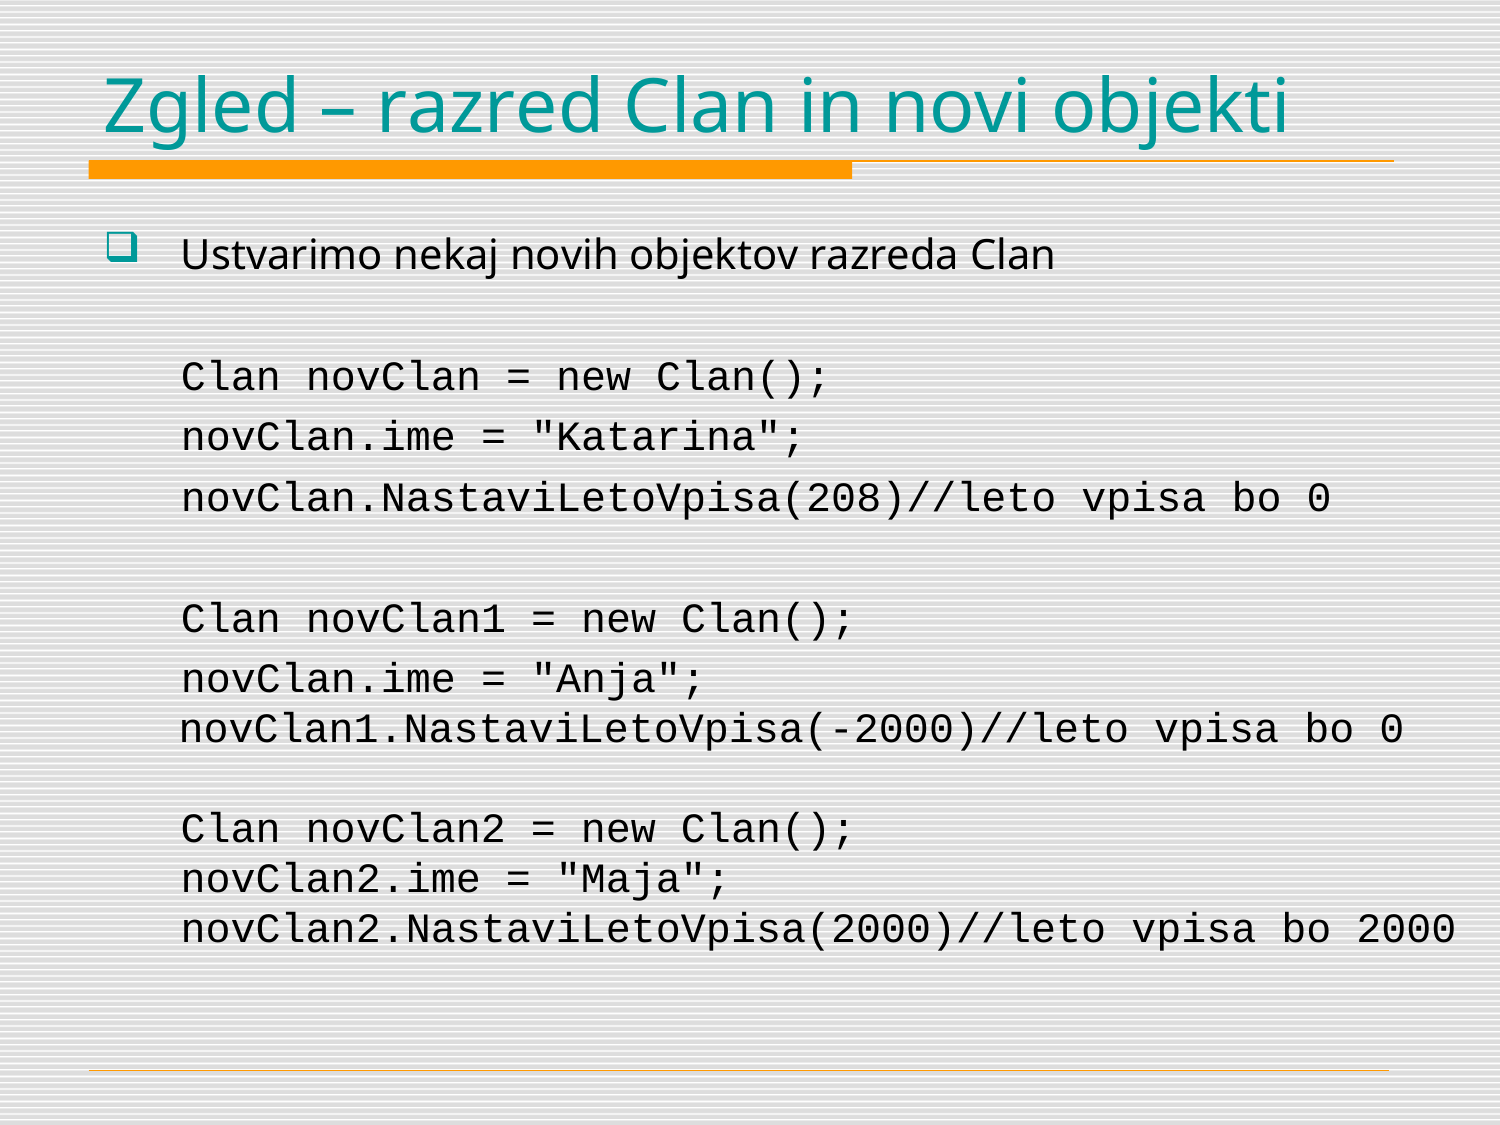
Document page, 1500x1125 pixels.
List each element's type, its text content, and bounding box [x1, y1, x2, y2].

picture [0, 0, 1500, 1125]
list Ustvarimo nekaj novih objektov razreda Clan Clan novClan = new Clan(); novClan.ime = "Katarina"; novClan.NastaviLetoVpisa(208)//leto vpisa bo 0 Clan novClan1 = new Clan(); novClan.ime = "Anja"; novClan1.NastaviLetoVpisa(-2000)//leto vpisa bo 0 Clan novClan2 = new Clan(); novClan2.ime = "Maja"; novClan2.NastaviLetoVpisa(2000)//leto vpisa bo 2000 [88, 220, 1500, 1059]
title Zgled – razred Clan in novi objekti [88, 42, 1401, 155]
